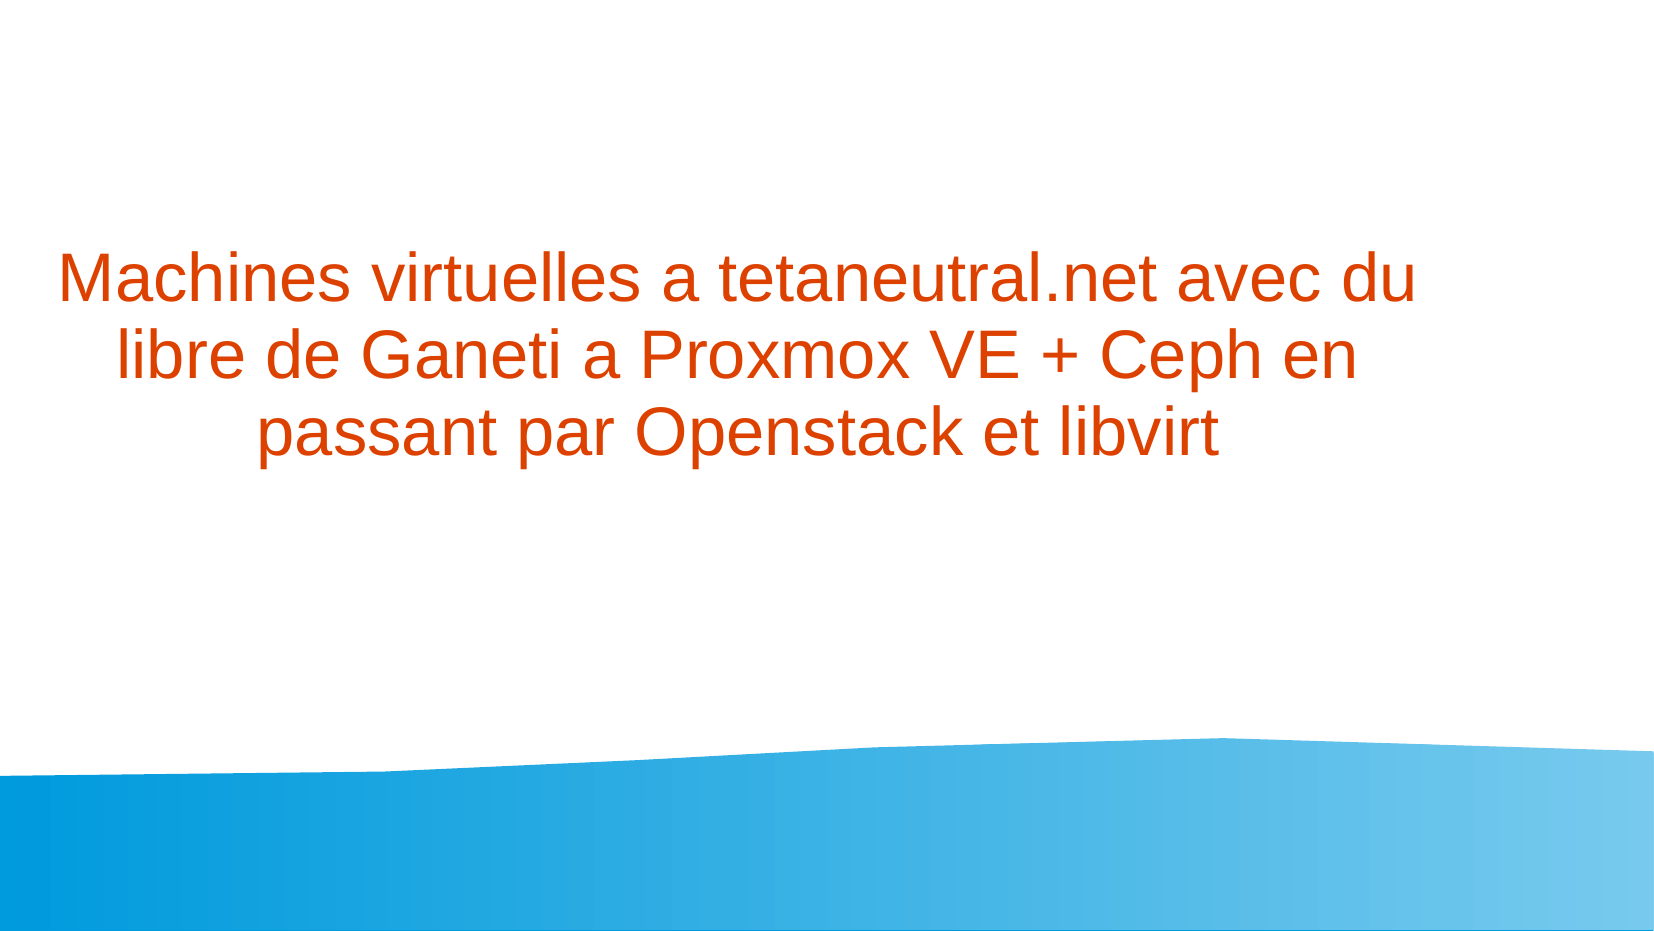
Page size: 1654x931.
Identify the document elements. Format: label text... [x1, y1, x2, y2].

title Machines virtuelles a tetaneutral.net avec du libre de Ganeti a Proxmox VE + Ceph en passant par Openstack et libvirt [0, 239, 1477, 470]
